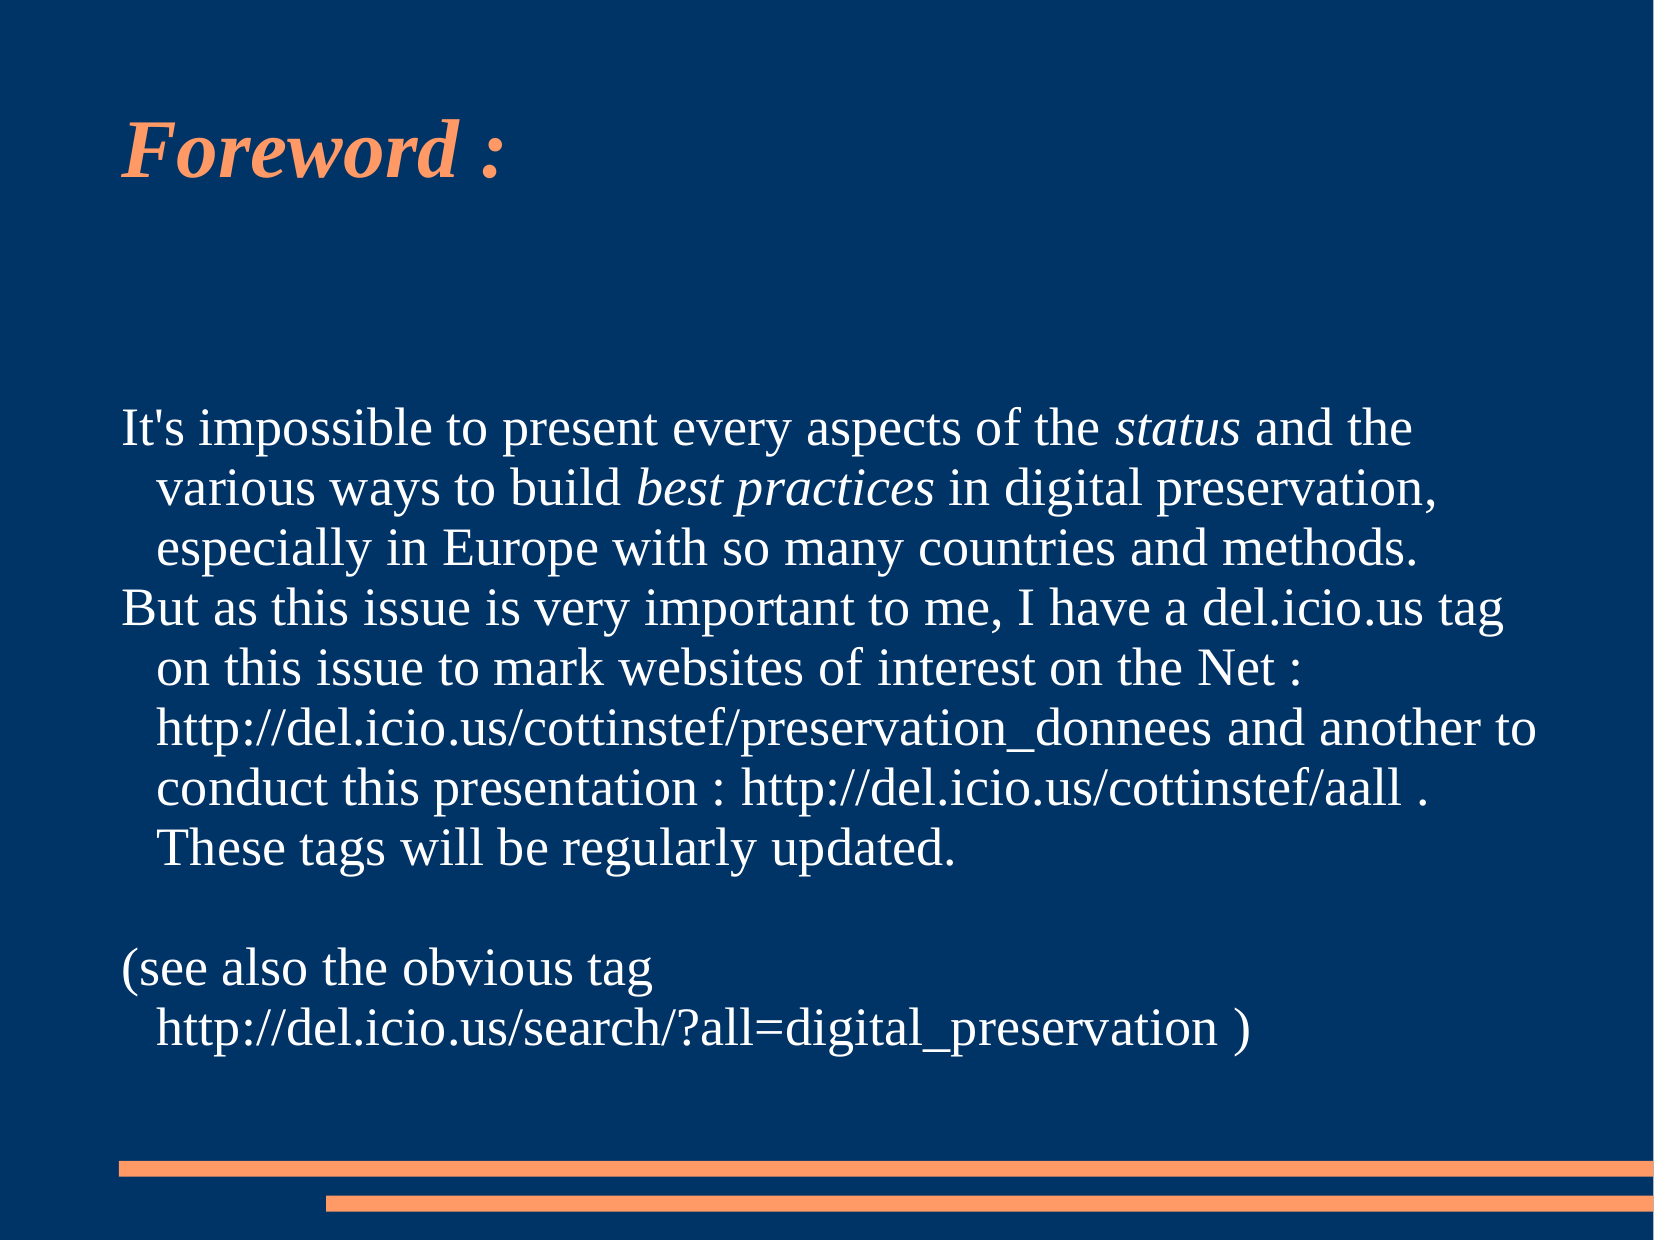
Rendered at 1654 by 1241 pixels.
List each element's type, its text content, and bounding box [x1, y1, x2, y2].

text_box It's impossible to present every aspects of the status and the various ways to build best practices in digital preservation, especially in Europe with so many countries and methods. But as this issue is very important to me, I have a del.icio.us tag on this issue to mark websites of interest on the Net : http://del.icio.us/cottinstef/preservation_donnees and another to conduct this presentation : http://del.icio.us/cottinstef/aall . These tags will be regularly updated. (see also the obvious tag http://del.icio.us/search/?all=digital_preservation ) [121, 329, 1561, 1125]
title Foreword : [121, 46, 1534, 254]
